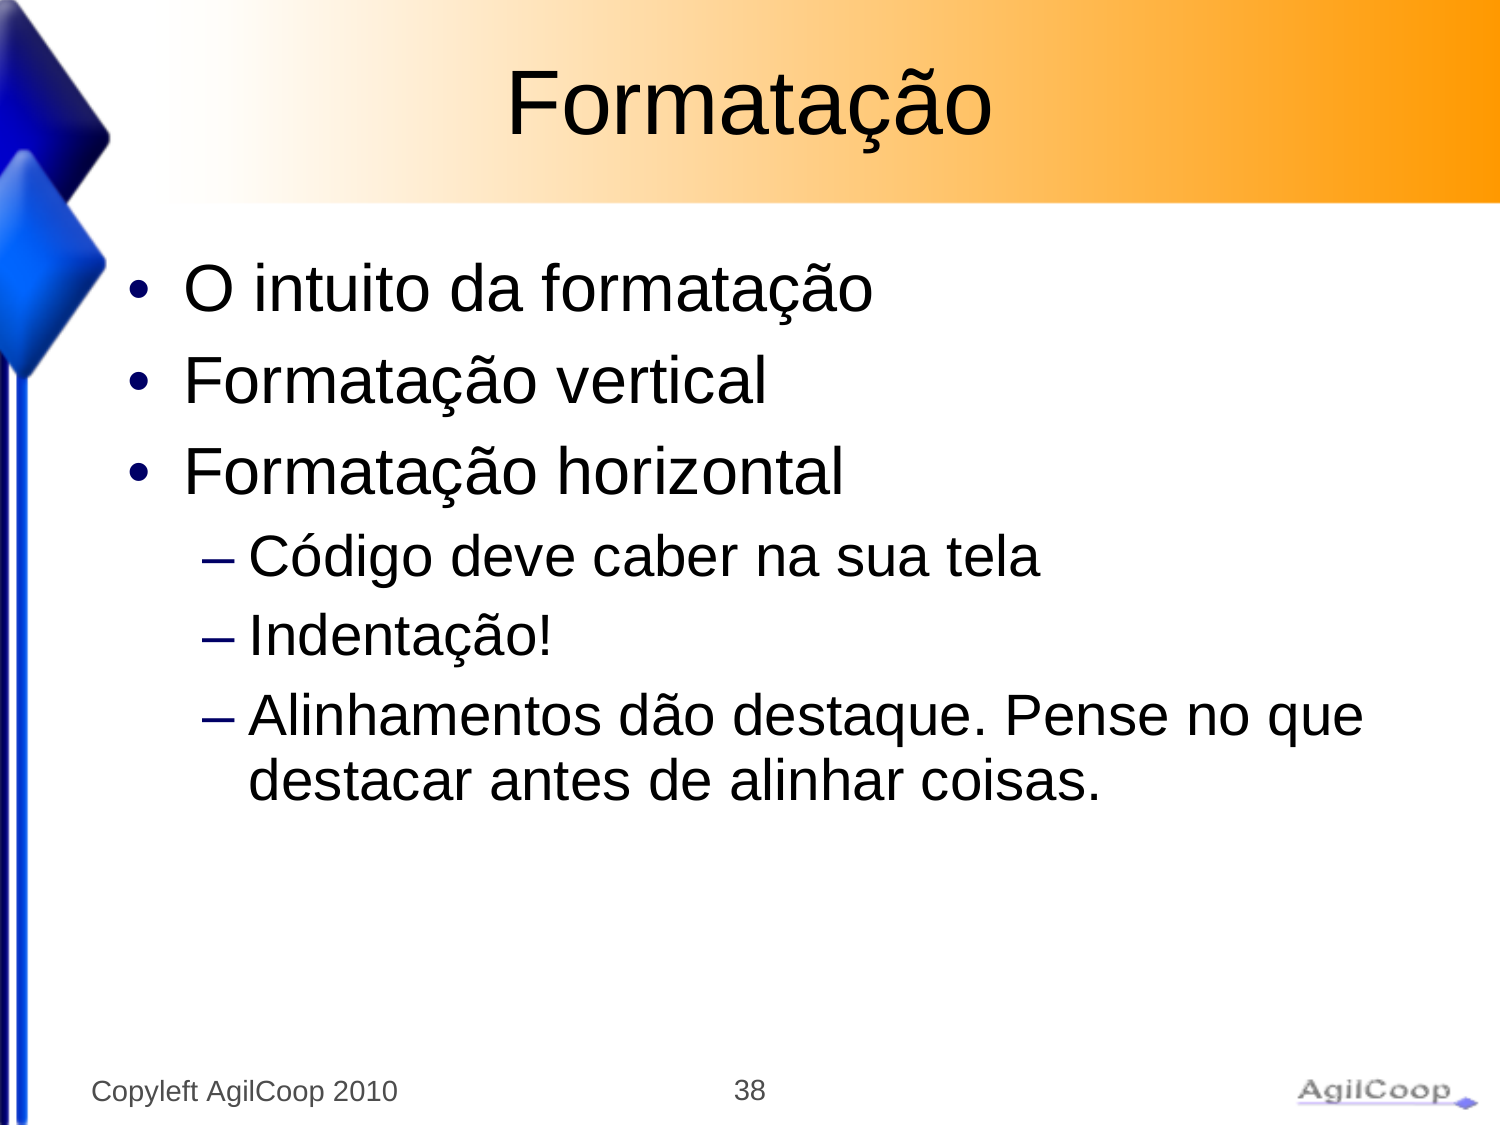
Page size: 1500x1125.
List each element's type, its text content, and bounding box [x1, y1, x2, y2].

title Formatação [75, 8, 1426, 197]
list O intuito da formatação Formatação vertical Formatação horizontal Código deve caber na sua tela Indentação! Alinhamentos dão destaque. Pense no que destacar antes de alinhar coisas. [112, 243, 1426, 1006]
picture [0, 0, 1500, 1125]
